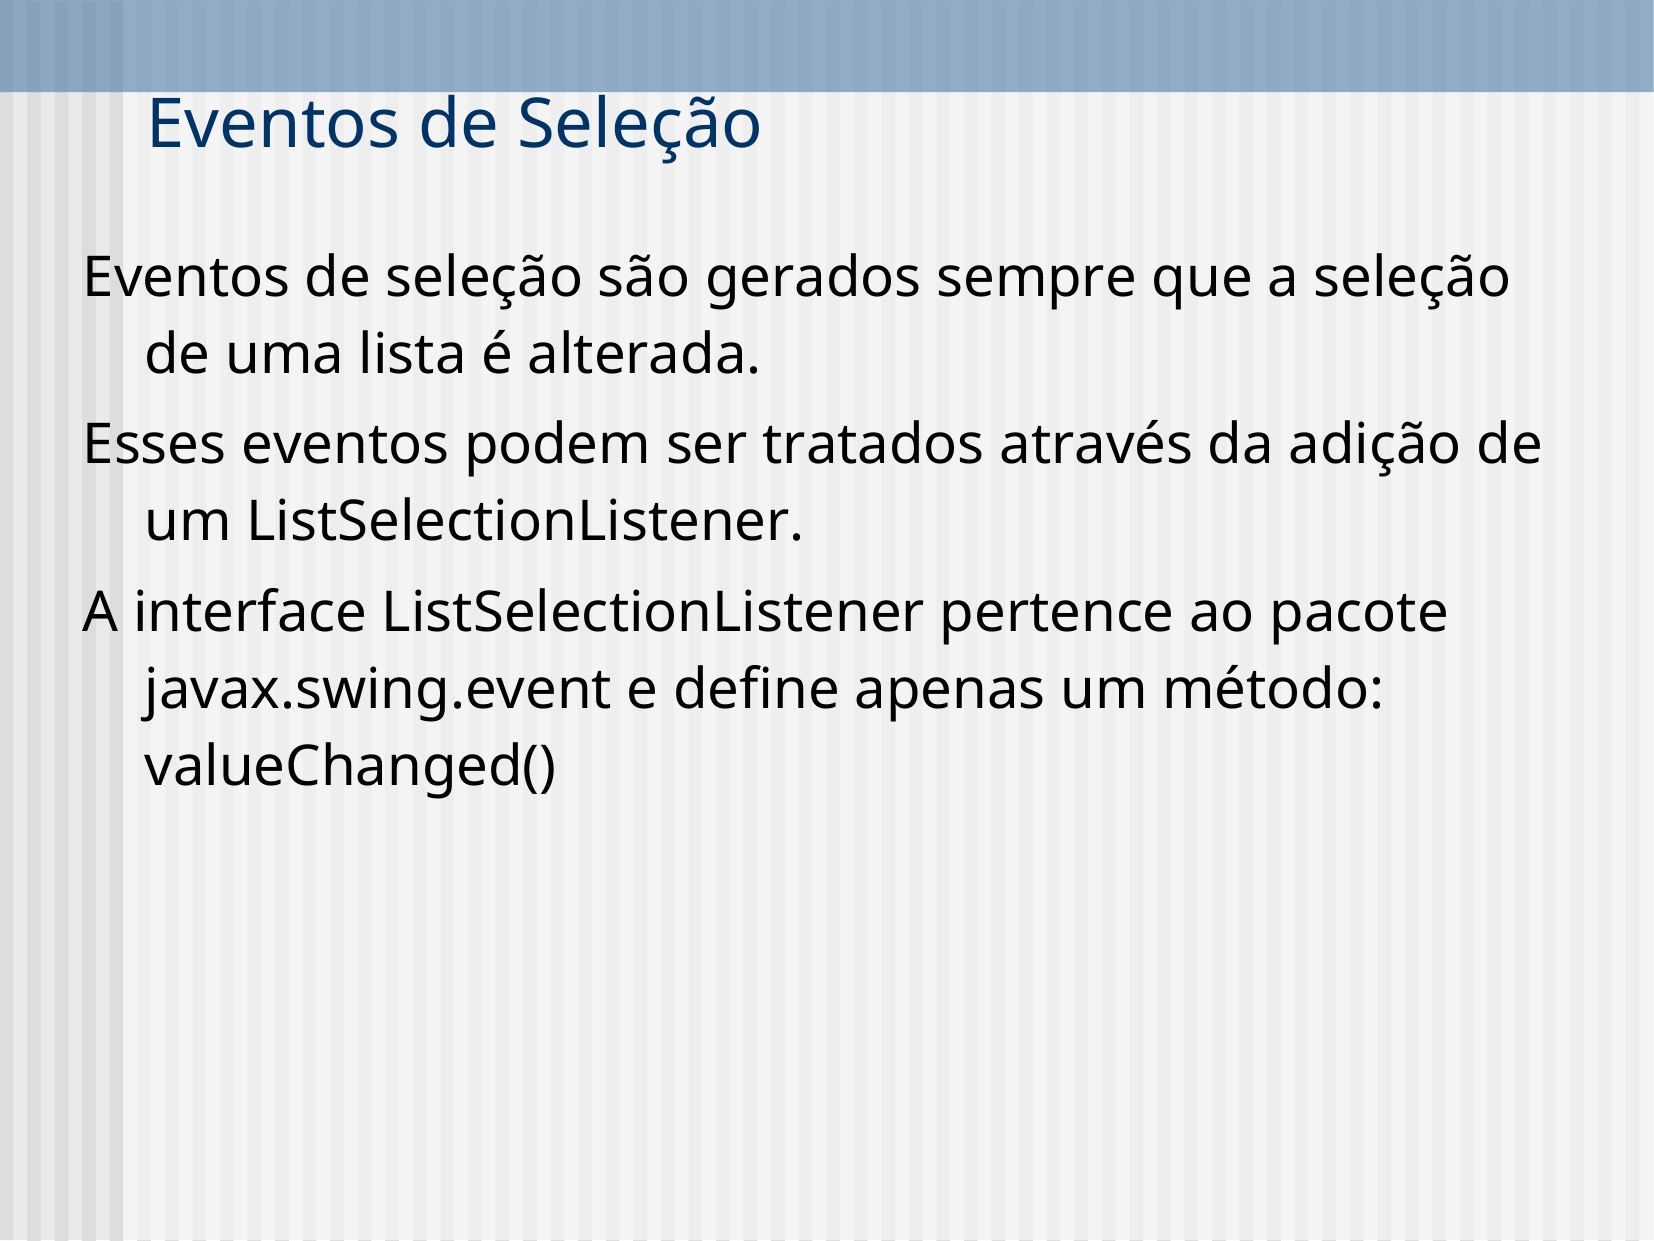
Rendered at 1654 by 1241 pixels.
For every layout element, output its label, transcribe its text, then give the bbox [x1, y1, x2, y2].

title Eventos de Seleção [146, 29, 1536, 212]
list Eventos de seleção são gerados sempre que a seleção de uma lista é alterada. Esses eventos podem ser tratados através da adição de um ListSelectionListener. A interface ListSelectionListener pertence ao pacote javax.swing.event e define apenas um método: valueChanged() [82, 236, 1571, 1094]
